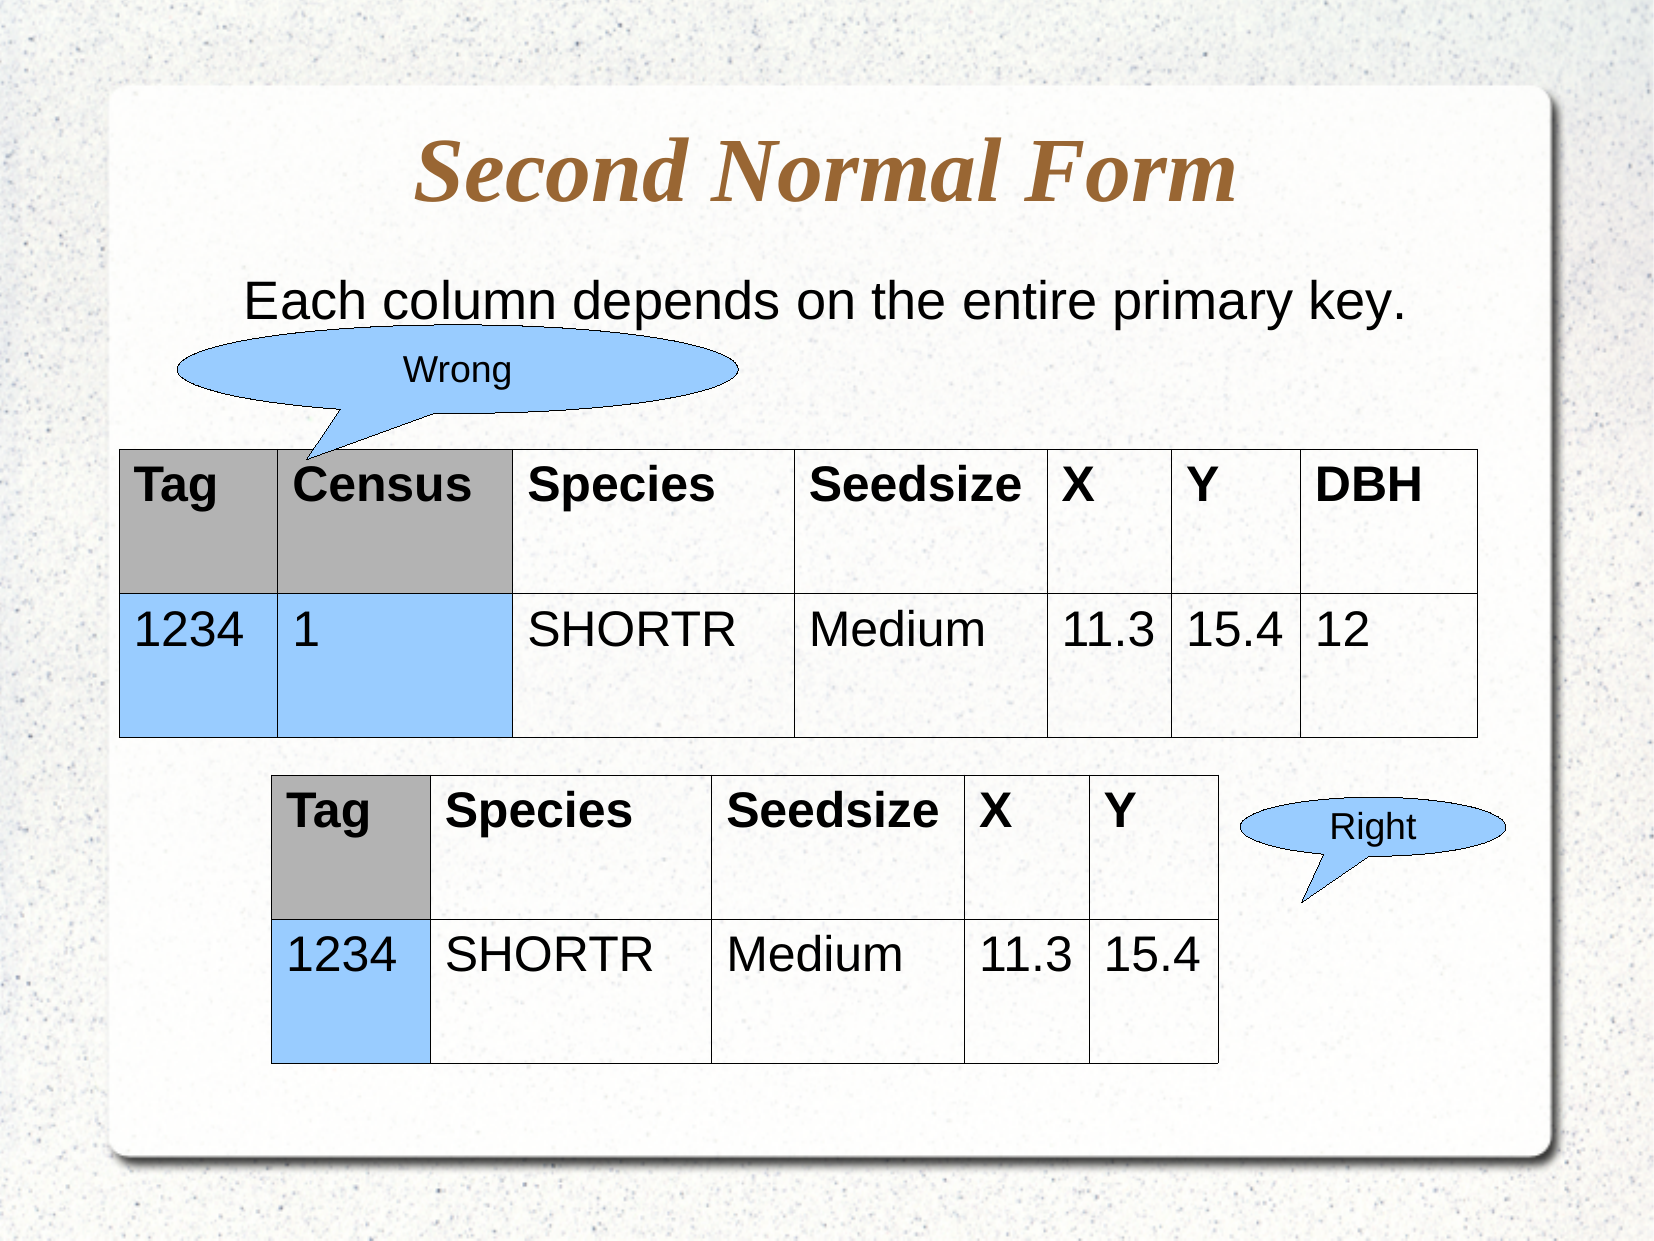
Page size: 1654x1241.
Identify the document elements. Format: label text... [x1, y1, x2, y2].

title Second Normal Form [118, 104, 1536, 236]
table_header X [965, 776, 1089, 919]
table_header X [1048, 450, 1171, 593]
table_cell 12 [1301, 594, 1477, 737]
table_cell Medium [712, 920, 964, 1063]
table_header Y [1172, 450, 1300, 593]
table_cell 11.3 [1048, 594, 1171, 737]
table_cell 1234 [272, 920, 430, 1063]
table_header Tag [272, 776, 430, 919]
table_cell SHORTR [513, 594, 794, 737]
table_header Species [431, 776, 711, 919]
table_cell Medium [795, 594, 1047, 737]
table_header Tag [120, 450, 277, 593]
table_header Seedsize [795, 450, 1047, 593]
subtitle Each column depends on the entire primary key. [118, 236, 1536, 1148]
table_cell 11.3 [965, 920, 1089, 1063]
table_header Species [513, 450, 794, 593]
text_box Right [1240, 797, 1506, 903]
table_cell 15.4 [1090, 920, 1218, 1063]
table_cell 1234 [120, 594, 277, 737]
text_box Wrong [177, 324, 739, 460]
table_cell 1 [278, 594, 512, 737]
table_header Seedsize [712, 776, 964, 919]
table_header Census [278, 450, 512, 593]
table_cell SHORTR [431, 920, 711, 1063]
table_header DBH [1301, 450, 1477, 593]
picture [0, 0, 1654, 1241]
table_cell 15.4 [1172, 594, 1300, 737]
table_header Y [1090, 776, 1218, 919]
